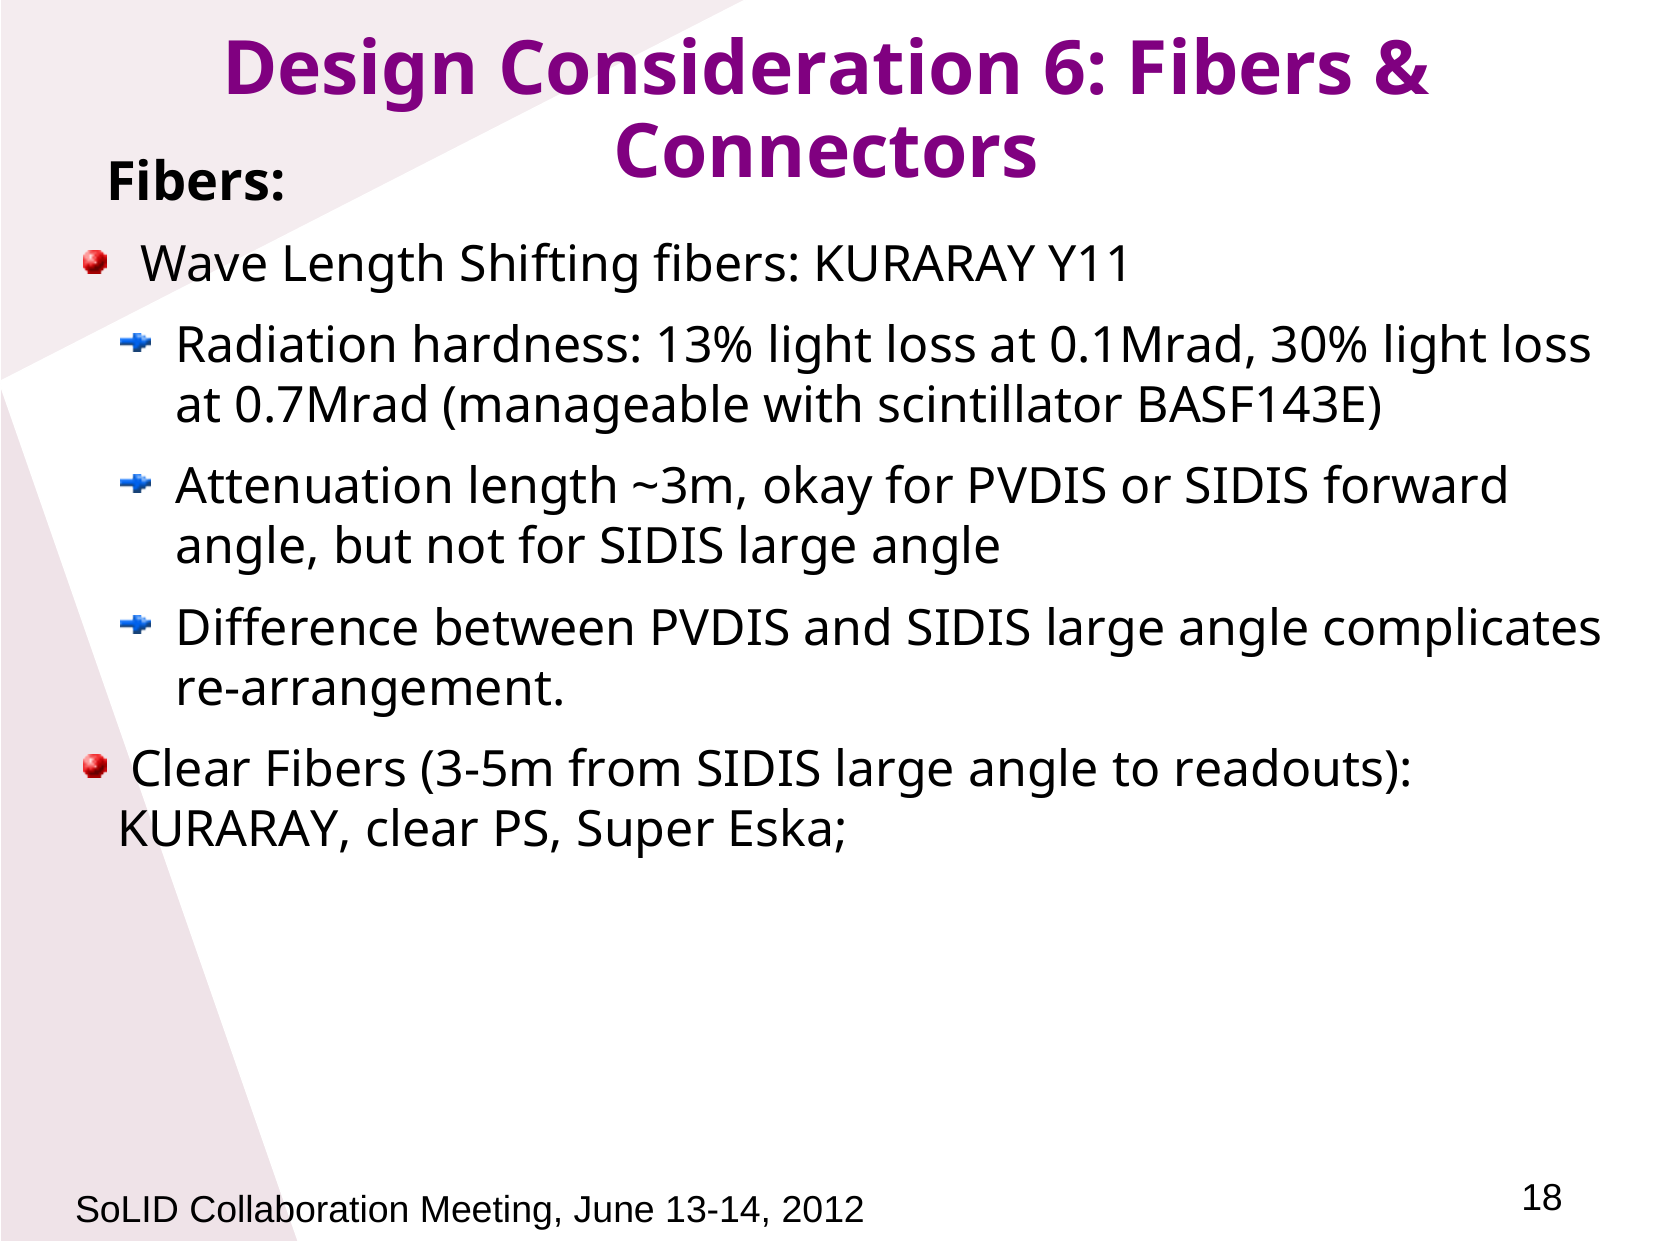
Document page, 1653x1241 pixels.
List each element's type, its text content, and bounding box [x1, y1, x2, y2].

text_box Design Consideration 6: Fibers & Connectors [0, 19, 1653, 203]
text_box Fibers: Wave Length Shifting fibers: KURARAY Y11 Radiation hardness: 13% light loss at 0.1Mrad, 30% light loss at 0.7Mrad (manageable with scintillator BASF143E) Attenuation length ~3m, okay for PVDIS or SIDIS forward angle, but not for SIDIS large angle Difference between PVDIS and SIDIS large angle complicates re-arrangement. Clear Fibers (3-5m from SIDIS large angle to readouts): KURARAY, clear PS, Super Eska; [69, 138, 1653, 864]
